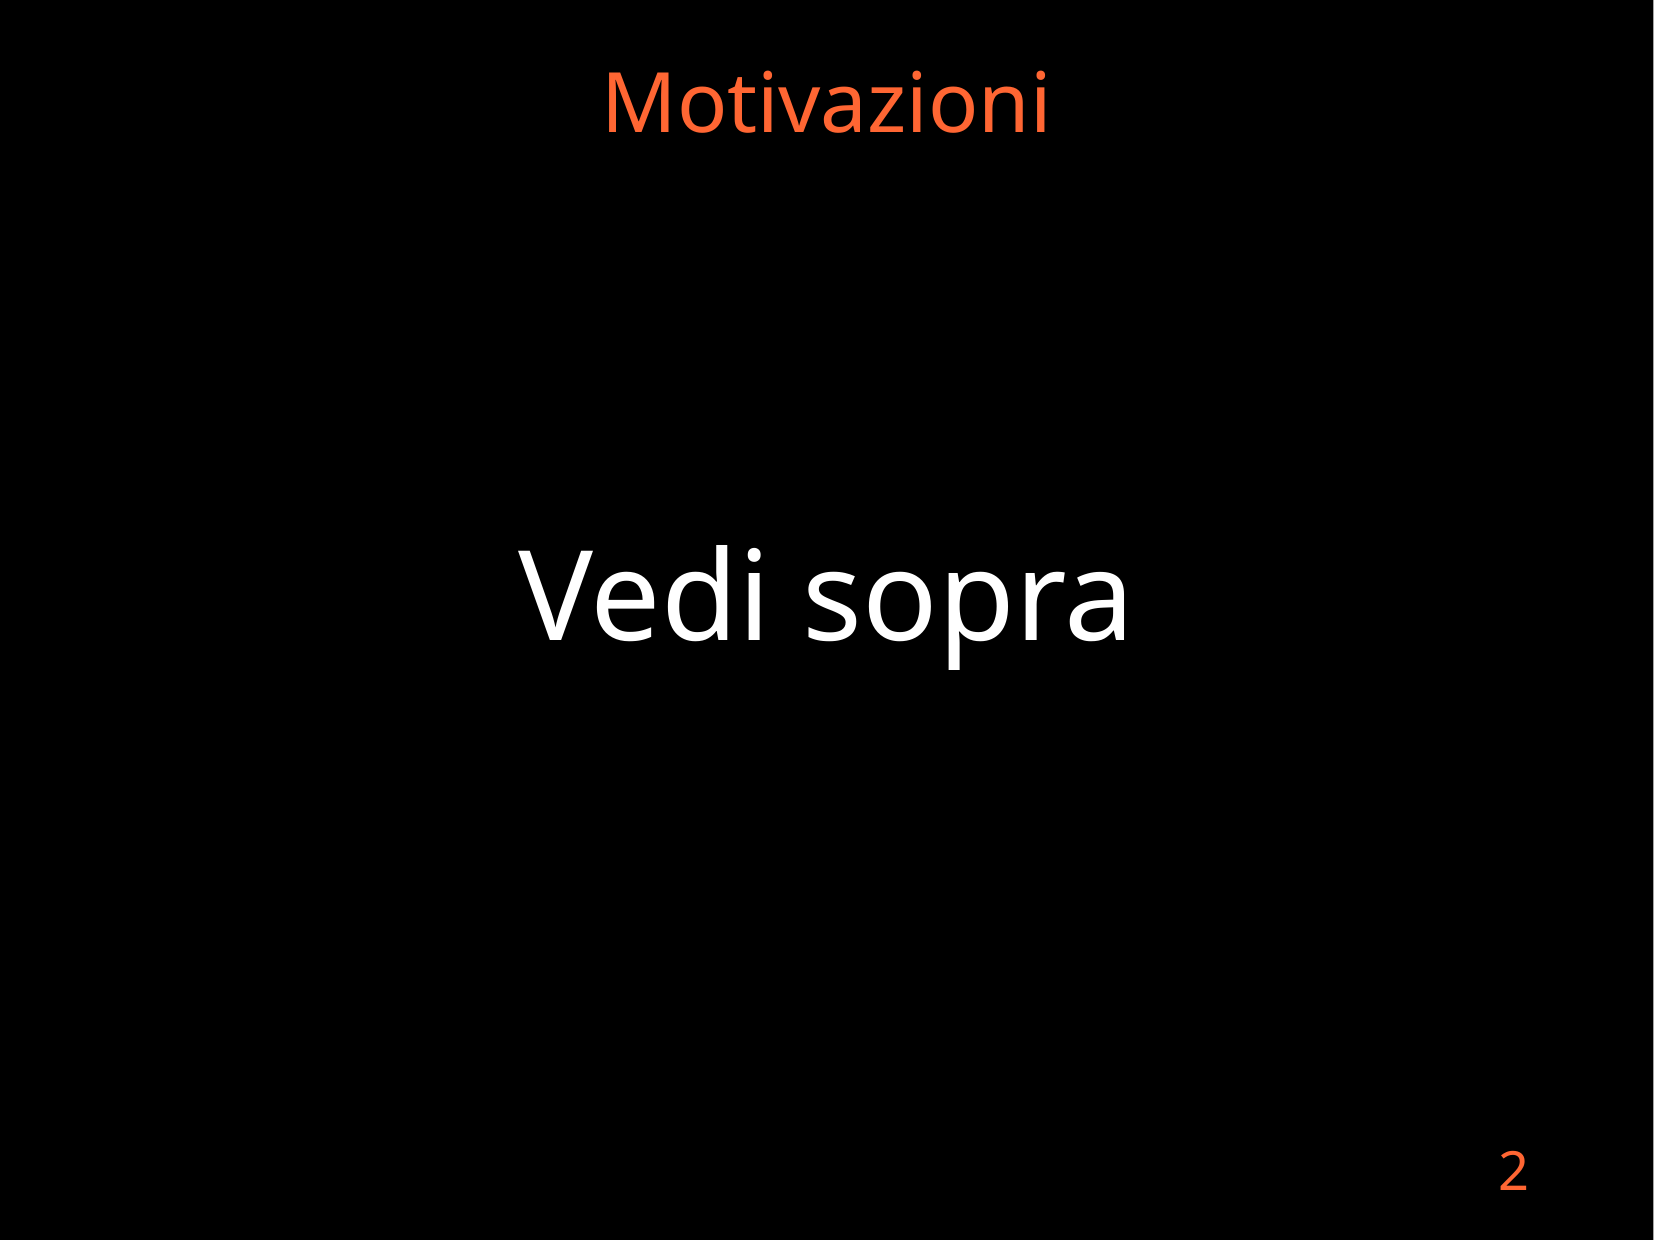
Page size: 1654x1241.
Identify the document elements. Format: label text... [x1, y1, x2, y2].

title Motivazioni [82, 47, 1571, 153]
list Vedi sopra [82, 506, 1571, 657]
